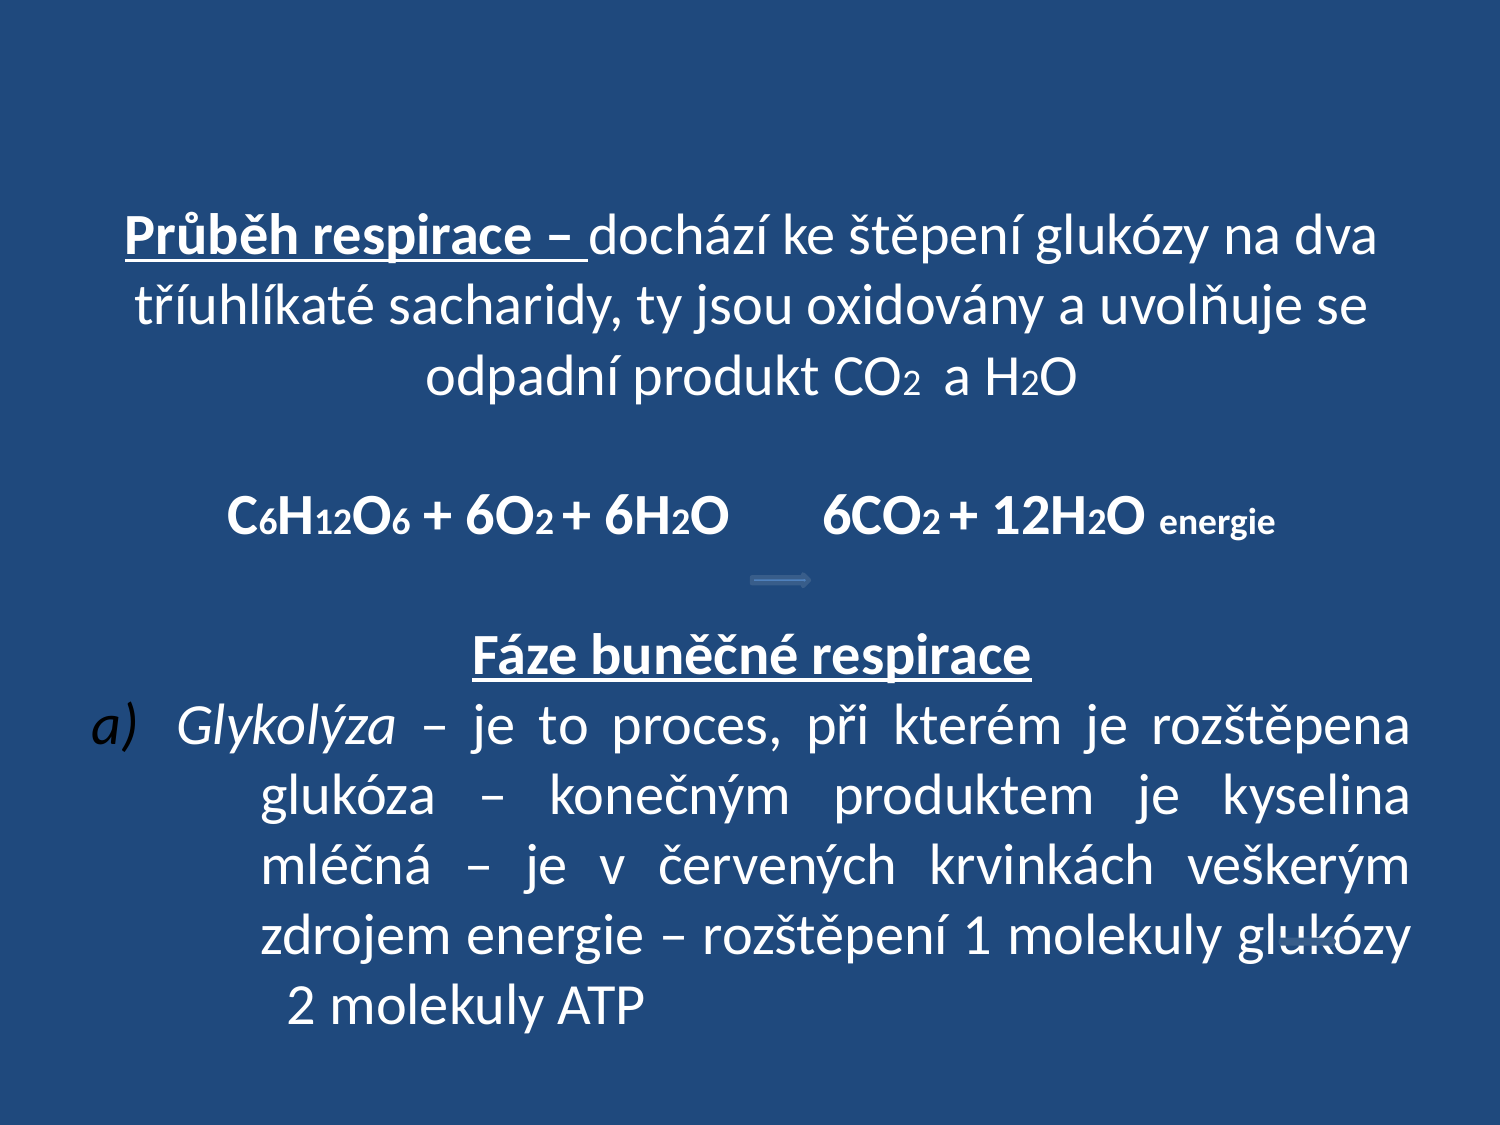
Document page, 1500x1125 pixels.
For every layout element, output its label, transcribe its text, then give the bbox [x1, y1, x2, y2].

text_box [751, 574, 810, 587]
text_box Průběh respirace – dochází ke štěpení glukózy na dva tříuhlíkaté sacharidy, ty jsou oxidovány a uvolňuje se odpadní produkt CO2 a H2O C6H12O6 + 6O2 + 6H2O 6CO2 + 12H2O energie Fáze buněčné respirace Glykolýza – je to proces, při kterém je rozštěpena glukóza – konečným produktem je kyselina mléčná – je v červených krvinkách veškerým zdrojem energie – rozštěpení 1 molekuly glukózy 2 molekuly ATP [76, 119, 1428, 1124]
text_box [1280, 937, 1335, 946]
